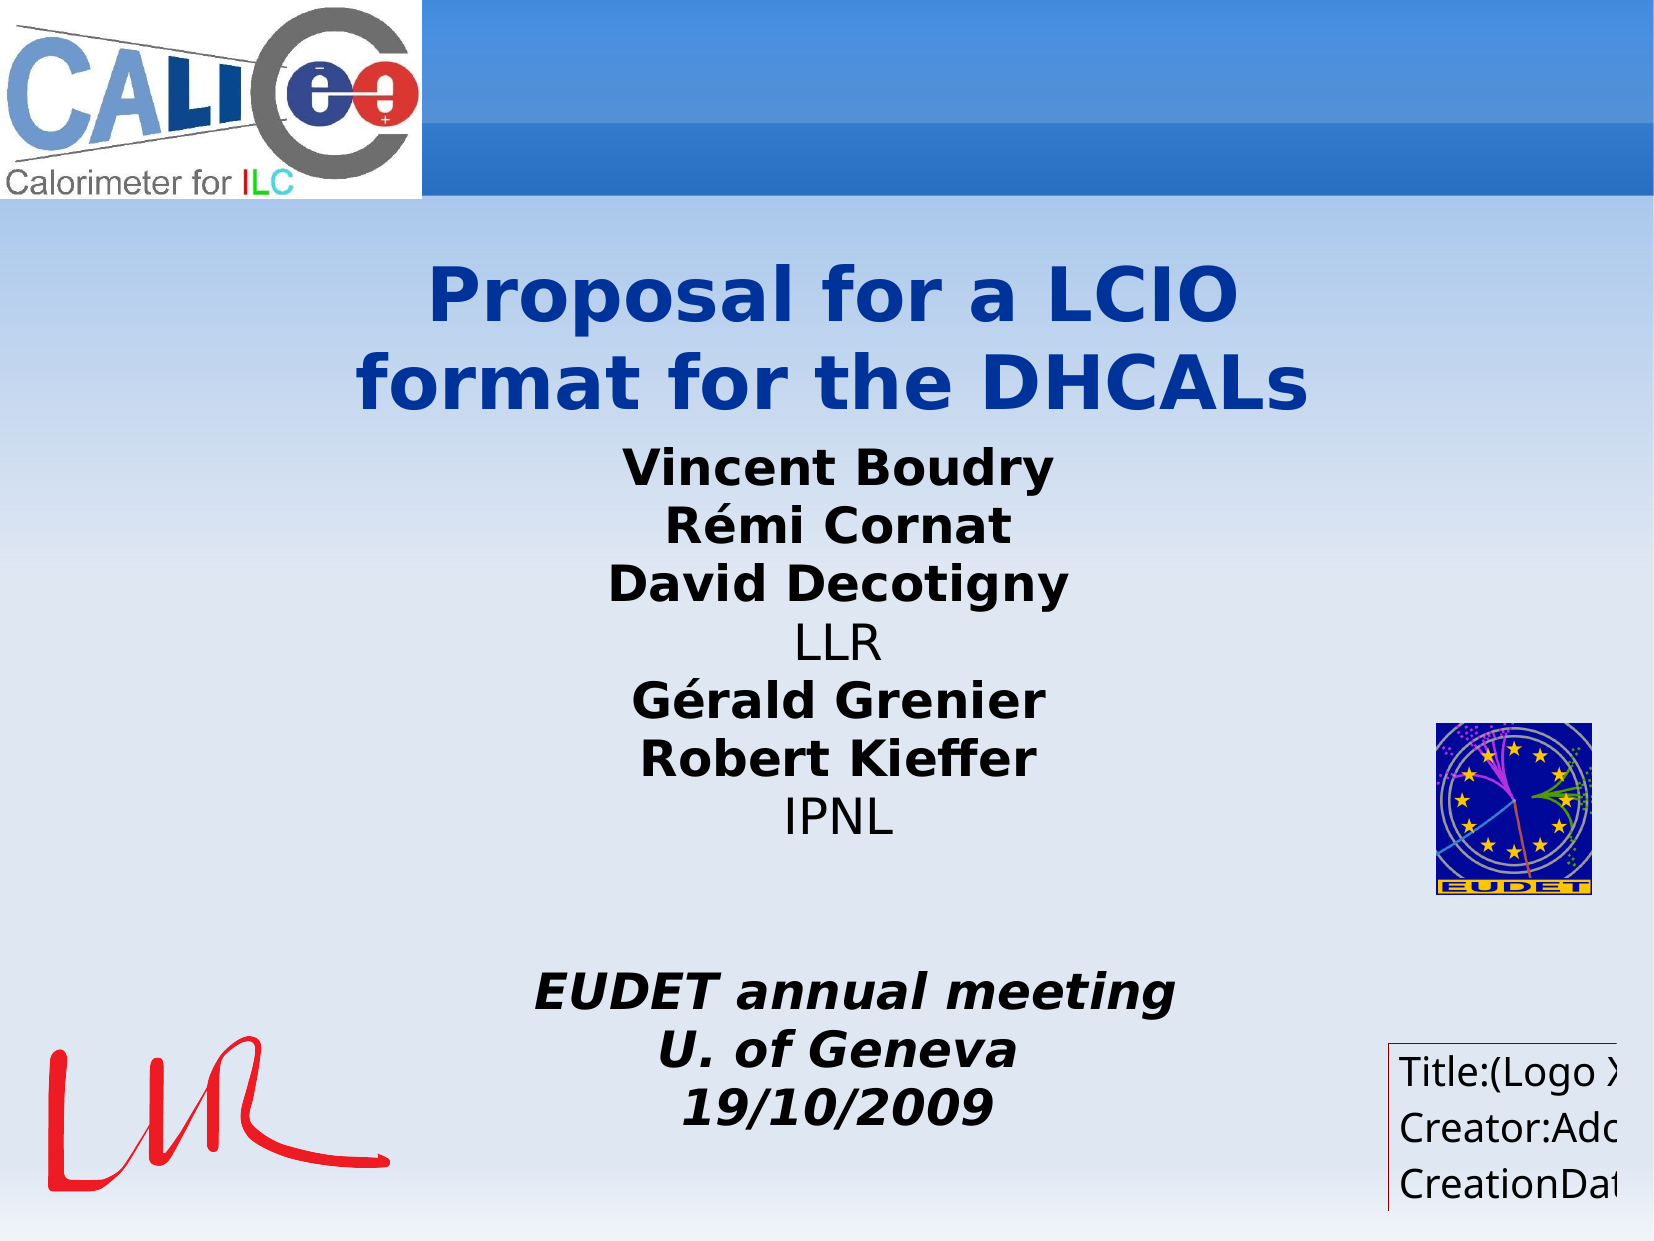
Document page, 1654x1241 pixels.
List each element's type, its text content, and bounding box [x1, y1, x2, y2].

title Proposal for a LCIO format for the DHCALs [21, 236, 1646, 444]
subtitle Vincent Boudry Rémi Cornat David Decotigny LLR Gérald Grenier Robert Kieffer IPNL EUDET annual meeting U. of Geneva 19/10/2009 [59, 444, 1595, 1138]
picture [0, 0, 1654, 1241]
